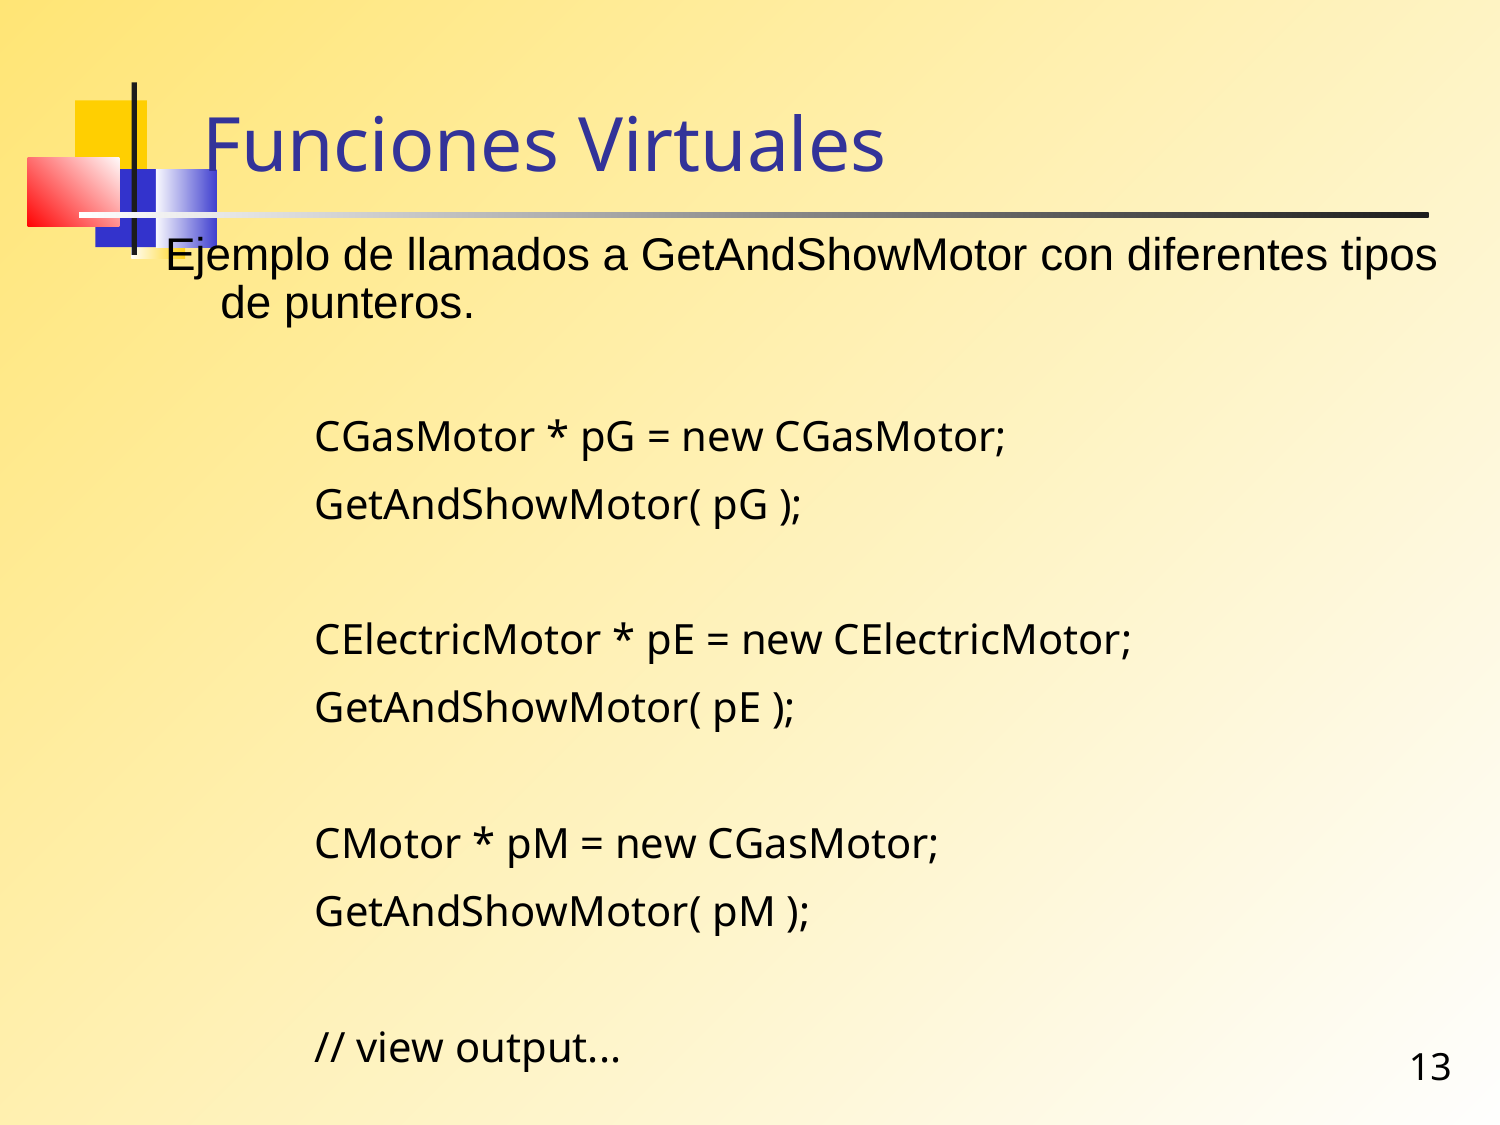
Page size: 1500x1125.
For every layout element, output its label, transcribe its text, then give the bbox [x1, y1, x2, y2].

title Funciones Virtuales [187, 37, 1466, 201]
list Ejemplo de llamados a GetAndShowMotor con diferentes tipos de punteros. CGasMotor * pG = new CGasMotor; GetAndShowMotor( pG ); CElectricMotor * pE = new CElectricMotor; GetAndShowMotor( pE ); CMotor * pM = new CGasMotor; GetAndShowMotor( pM ); // view output... [150, 224, 1475, 1088]
